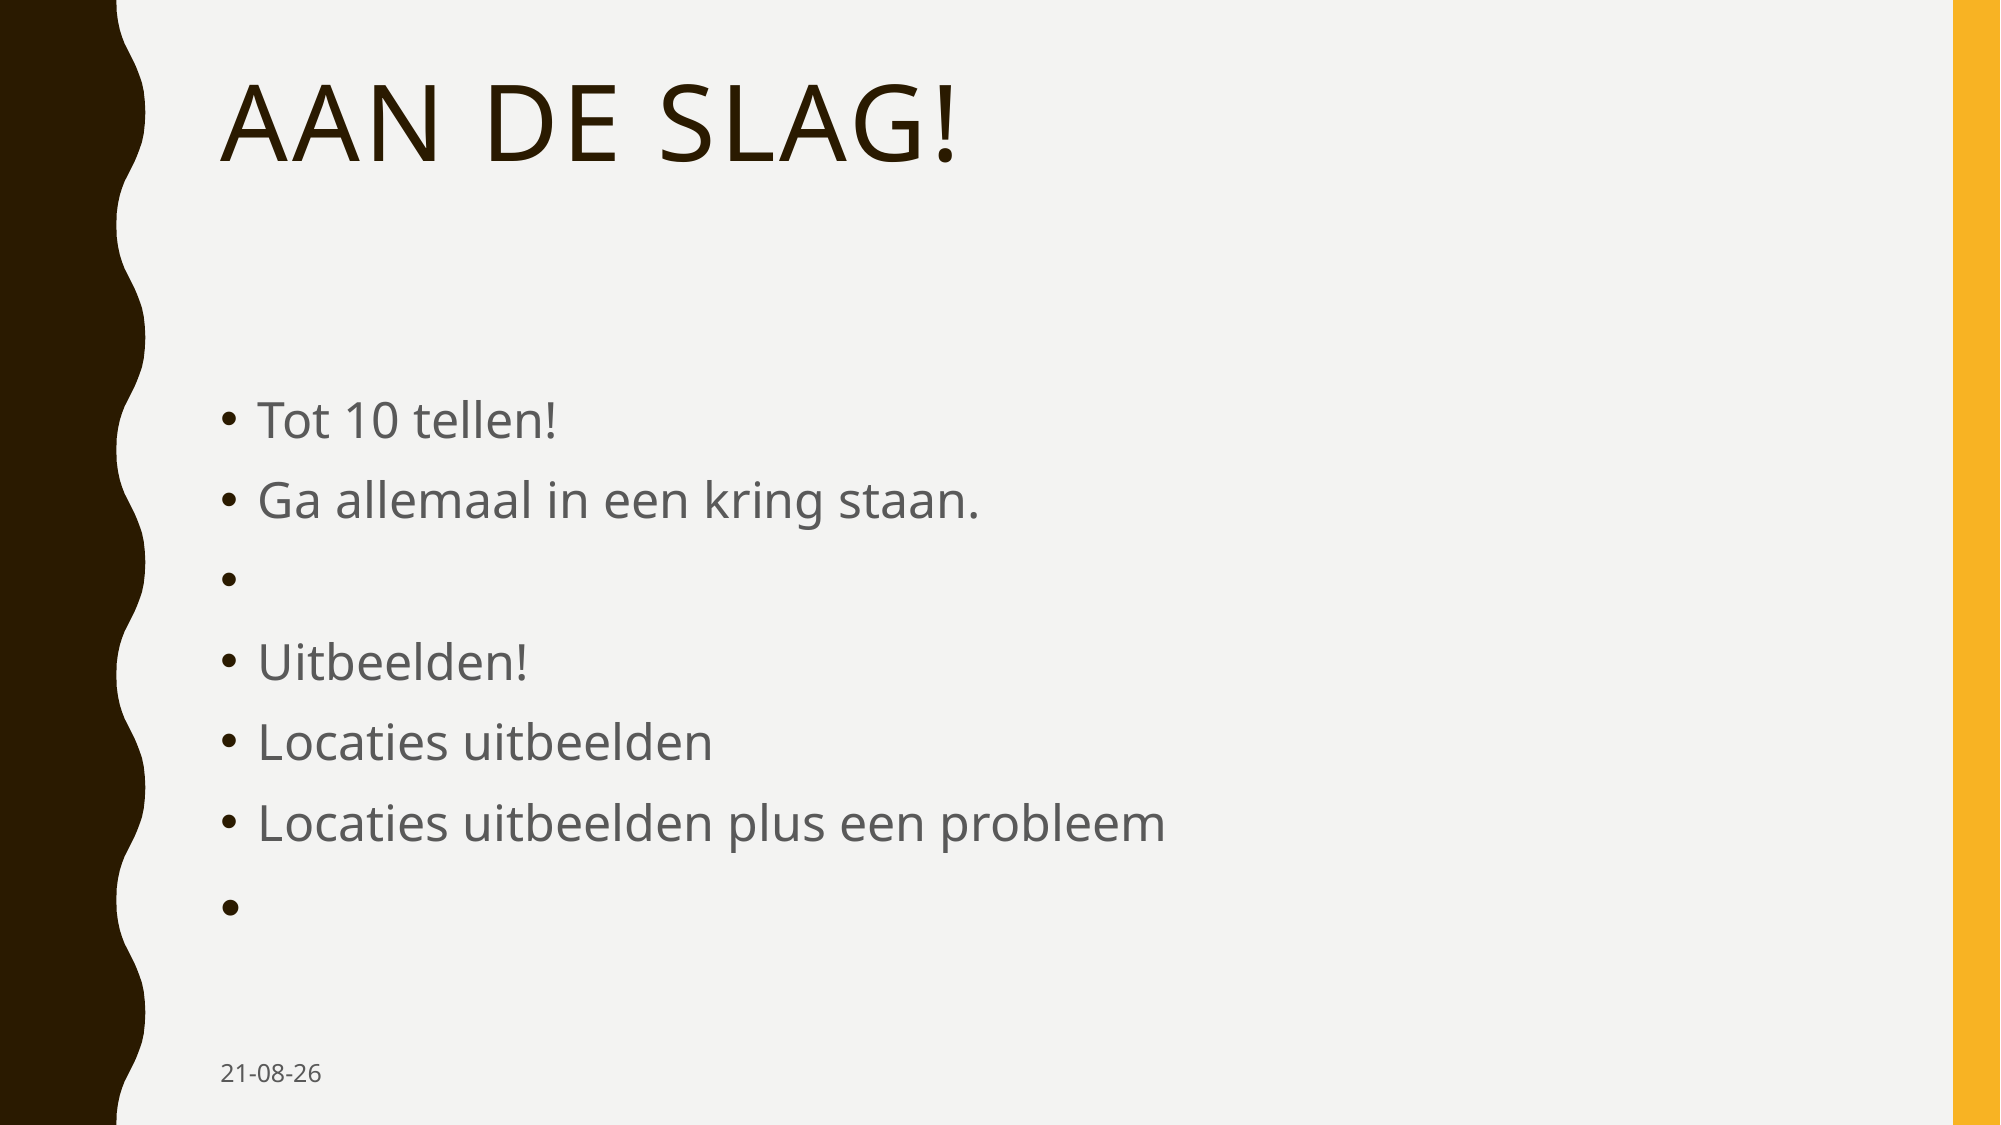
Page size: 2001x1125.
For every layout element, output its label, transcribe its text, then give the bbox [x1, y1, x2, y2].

text_box 19-4-2021 [205, 1045, 588, 1104]
title Aan de slag! [205, 62, 1876, 308]
list Tot 10 tellen! Ga allemaal in een kring staan. Uitbeelden! Locaties uitbeelden Locaties uitbeelden plus een probleem [205, 375, 1876, 965]
